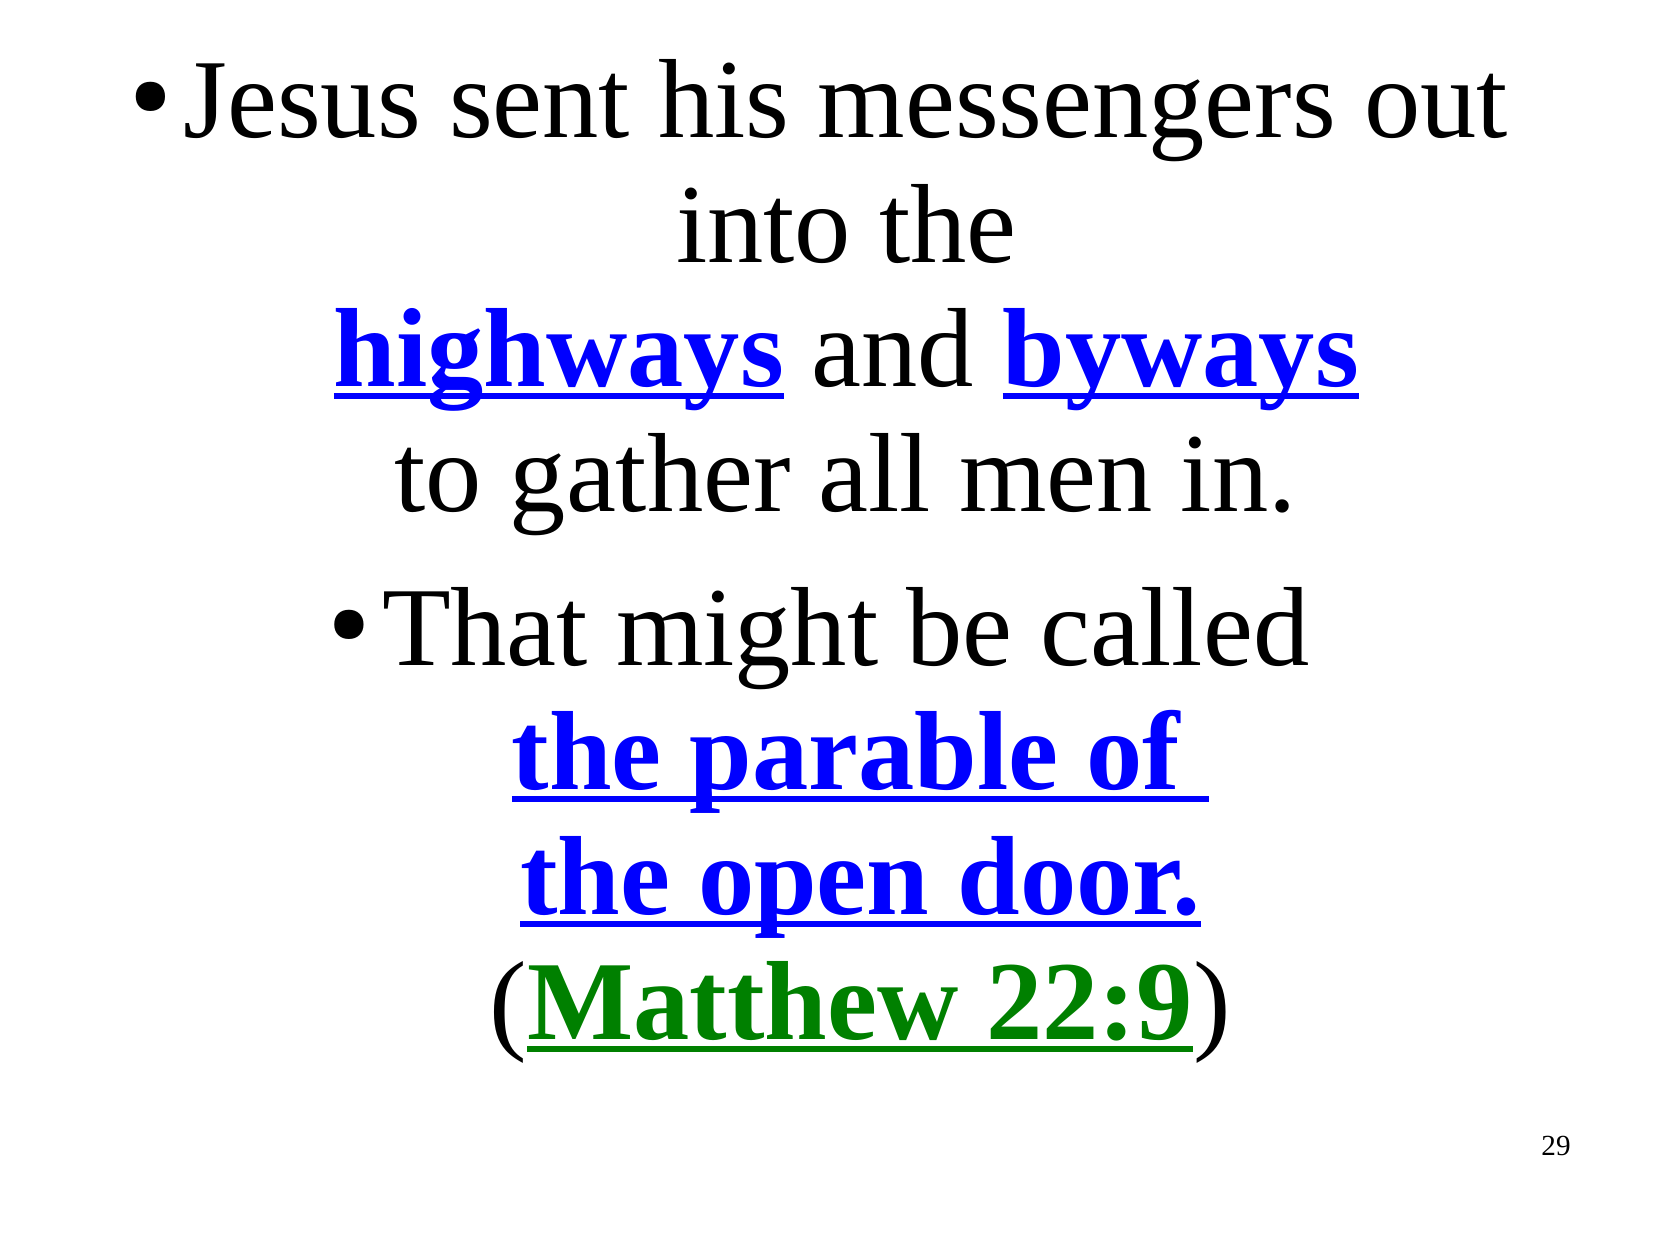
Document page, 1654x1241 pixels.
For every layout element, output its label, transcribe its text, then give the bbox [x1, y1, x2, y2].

list Jesus sent his messengers out into the highways and byways to gather all men in. That might be called the parable of the open door. (Matthew 22:9) [37, 37, 1613, 1201]
